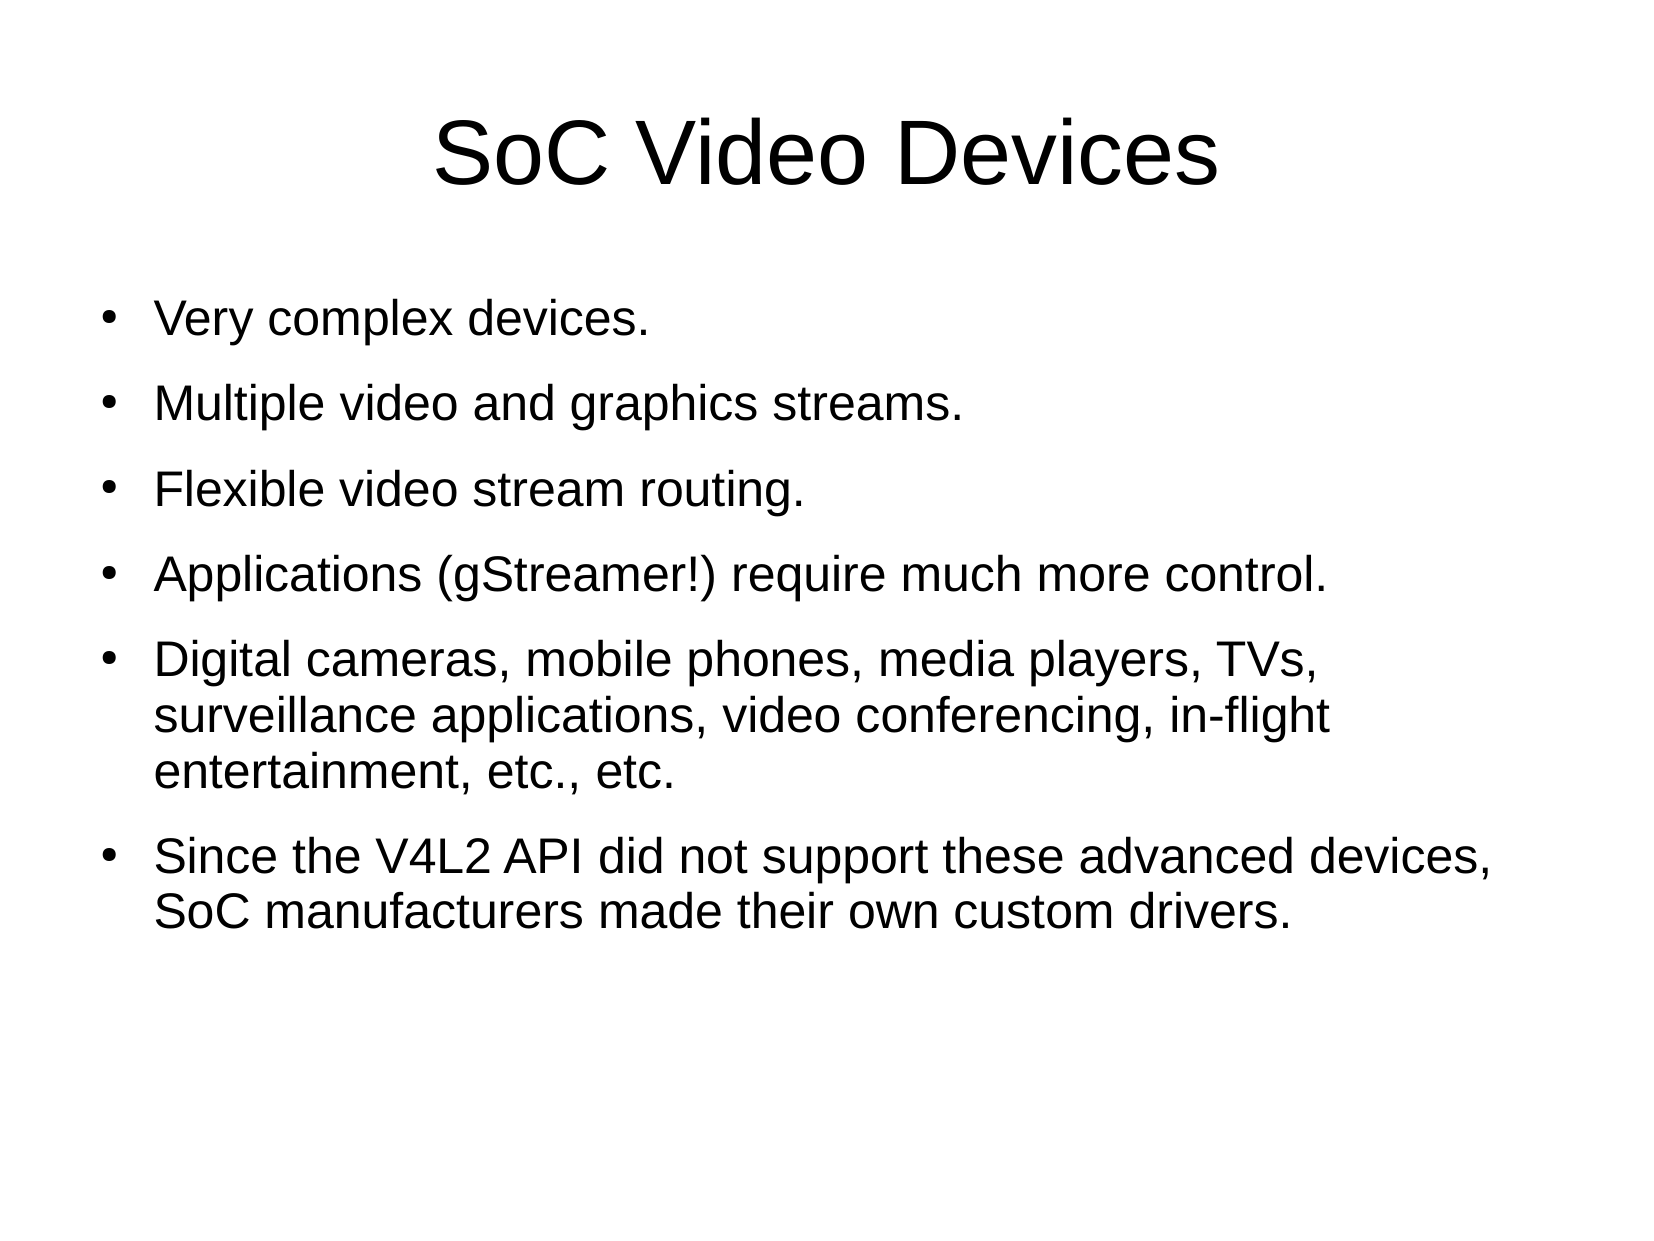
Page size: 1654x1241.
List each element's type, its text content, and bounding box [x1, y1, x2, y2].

list Very complex devices. Multiple video and graphics streams. Flexible video stream routing. Applications (gStreamer!) require much more control. Digital cameras, mobile phones, media players, TVs, surveillance applications, video conferencing, in-flight entertainment, etc., etc. Since the V4L2 API did not support these advanced devices, SoC manufacturers made their own custom drivers. [82, 290, 1571, 1094]
title SoC Video Devices [82, 49, 1571, 257]
